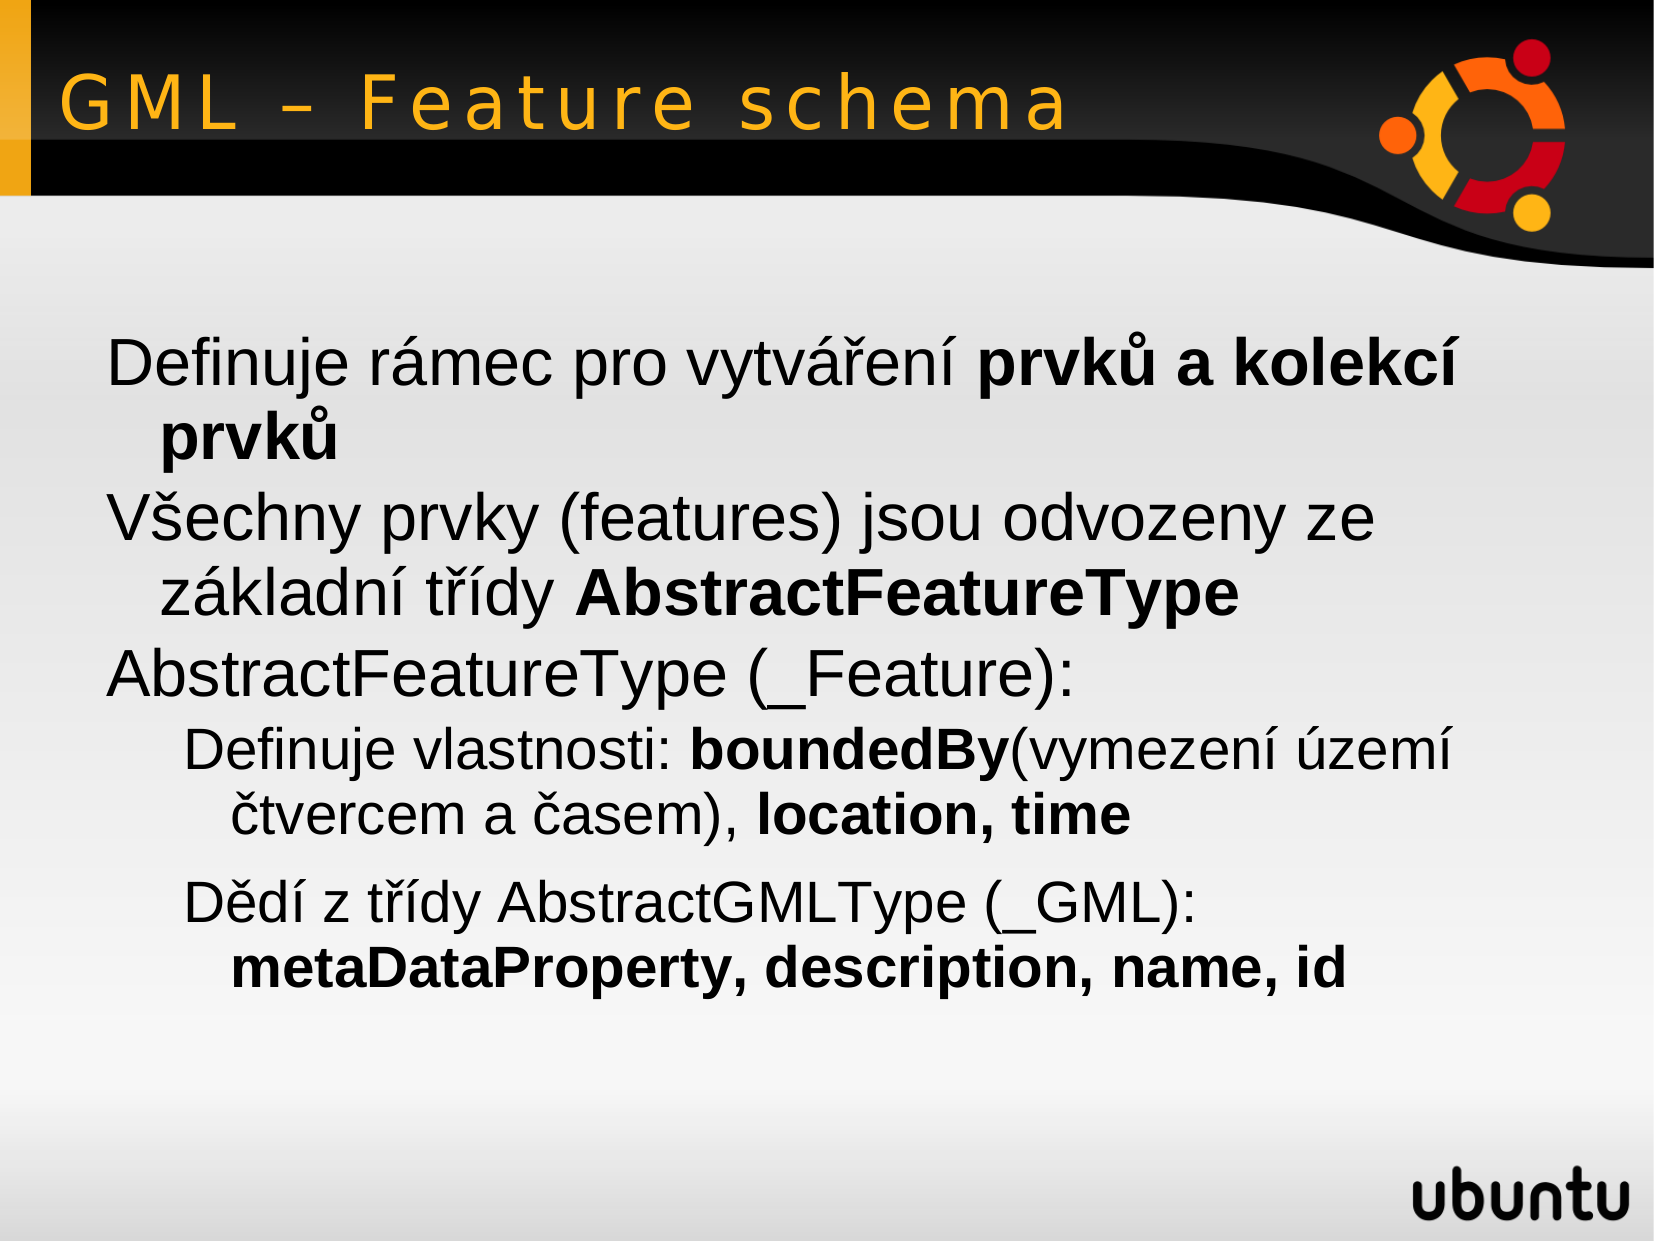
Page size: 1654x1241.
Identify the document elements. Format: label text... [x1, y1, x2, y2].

list Definuje rámec pro vytváření prvků a kolekcí prvků Všechny prvky (features) jsou odvozeny ze základní třídy AbstractFeatureType AbstractFeatureType (_Feature): Definuje vlastnosti: boundedBy(vymezení území čtvercem a časem), location, time Dědí z třídy AbstractGMLType (_GML): metaDataProperty, description, name, id [88, 324, 1577, 1144]
picture [0, 0, 1654, 1241]
title GML – Feature schema [59, 29, 1270, 178]
